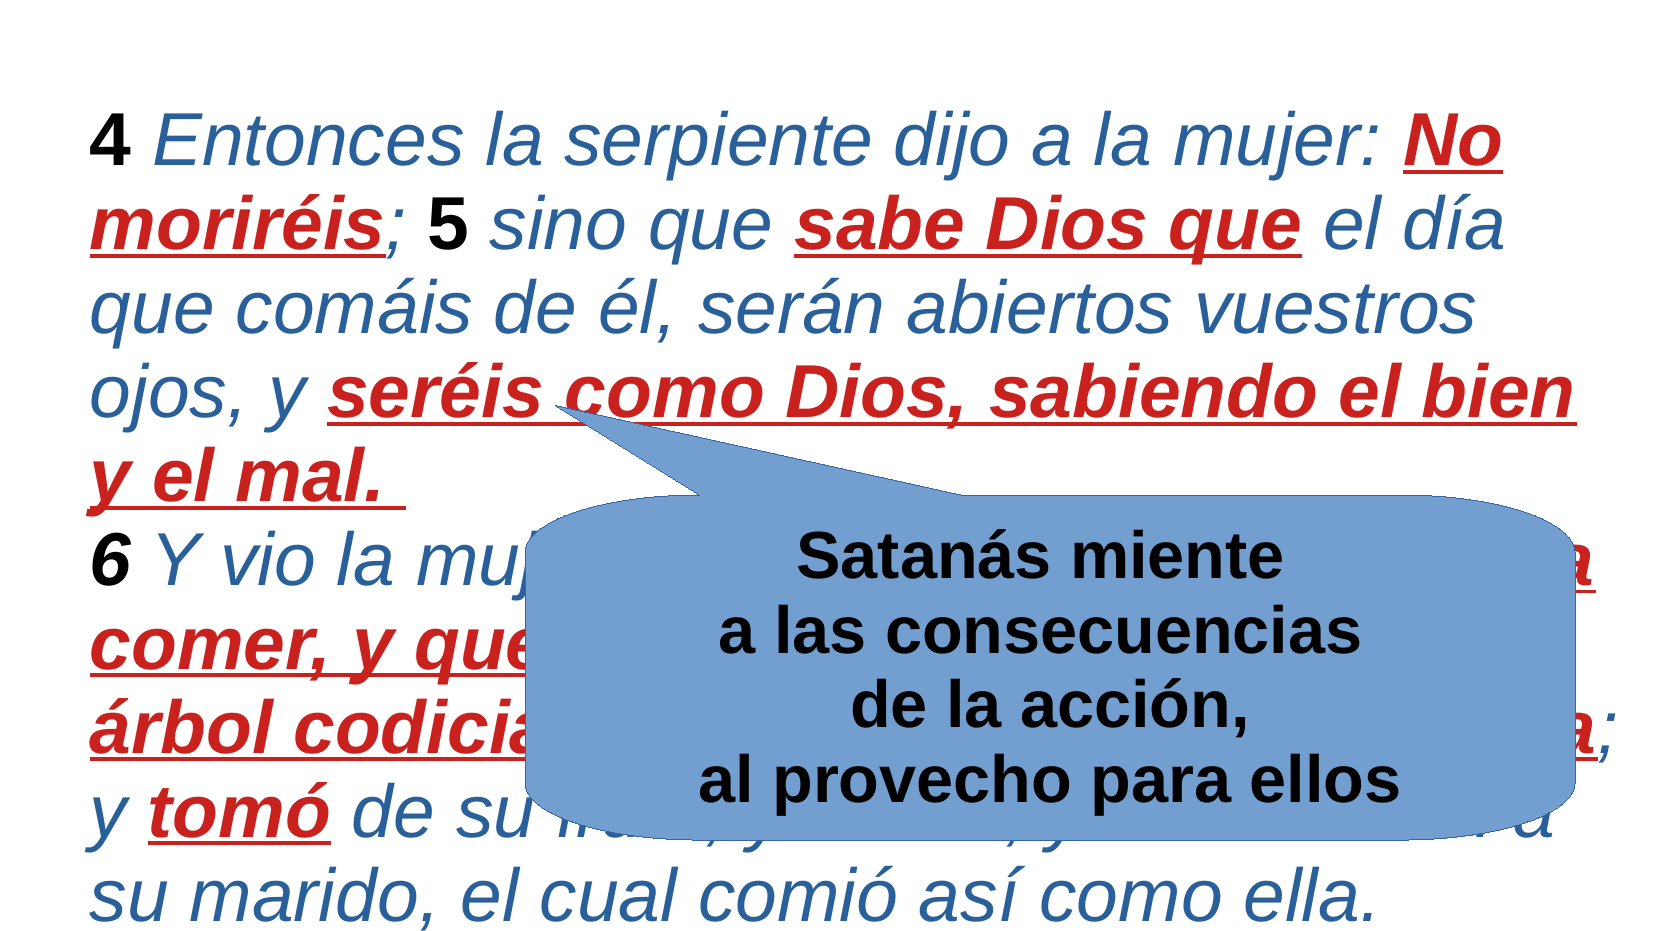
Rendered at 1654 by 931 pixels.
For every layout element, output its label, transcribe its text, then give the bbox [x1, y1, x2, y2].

text_box Satanás miente a las consecuencias de la acción, al provecho para ellos [525, 405, 1576, 841]
text_box 4 Entonces la serpiente dijo a la mujer: No moriréis; 5 sino que sabe Dios que el día que comáis de él, serán abiertos vuestros ojos, y seréis como Dios, sabiendo el bien y el mal. 6 Y vio la mujer que el árbol era bueno para comer, y que era agradable a los ojos, y árbol codiciable para alcanzar la sabiduría; y tomó de su fruto, y comió; y dio también a su marido, el cual comió así como ella. [75, 90, 1636, 931]
